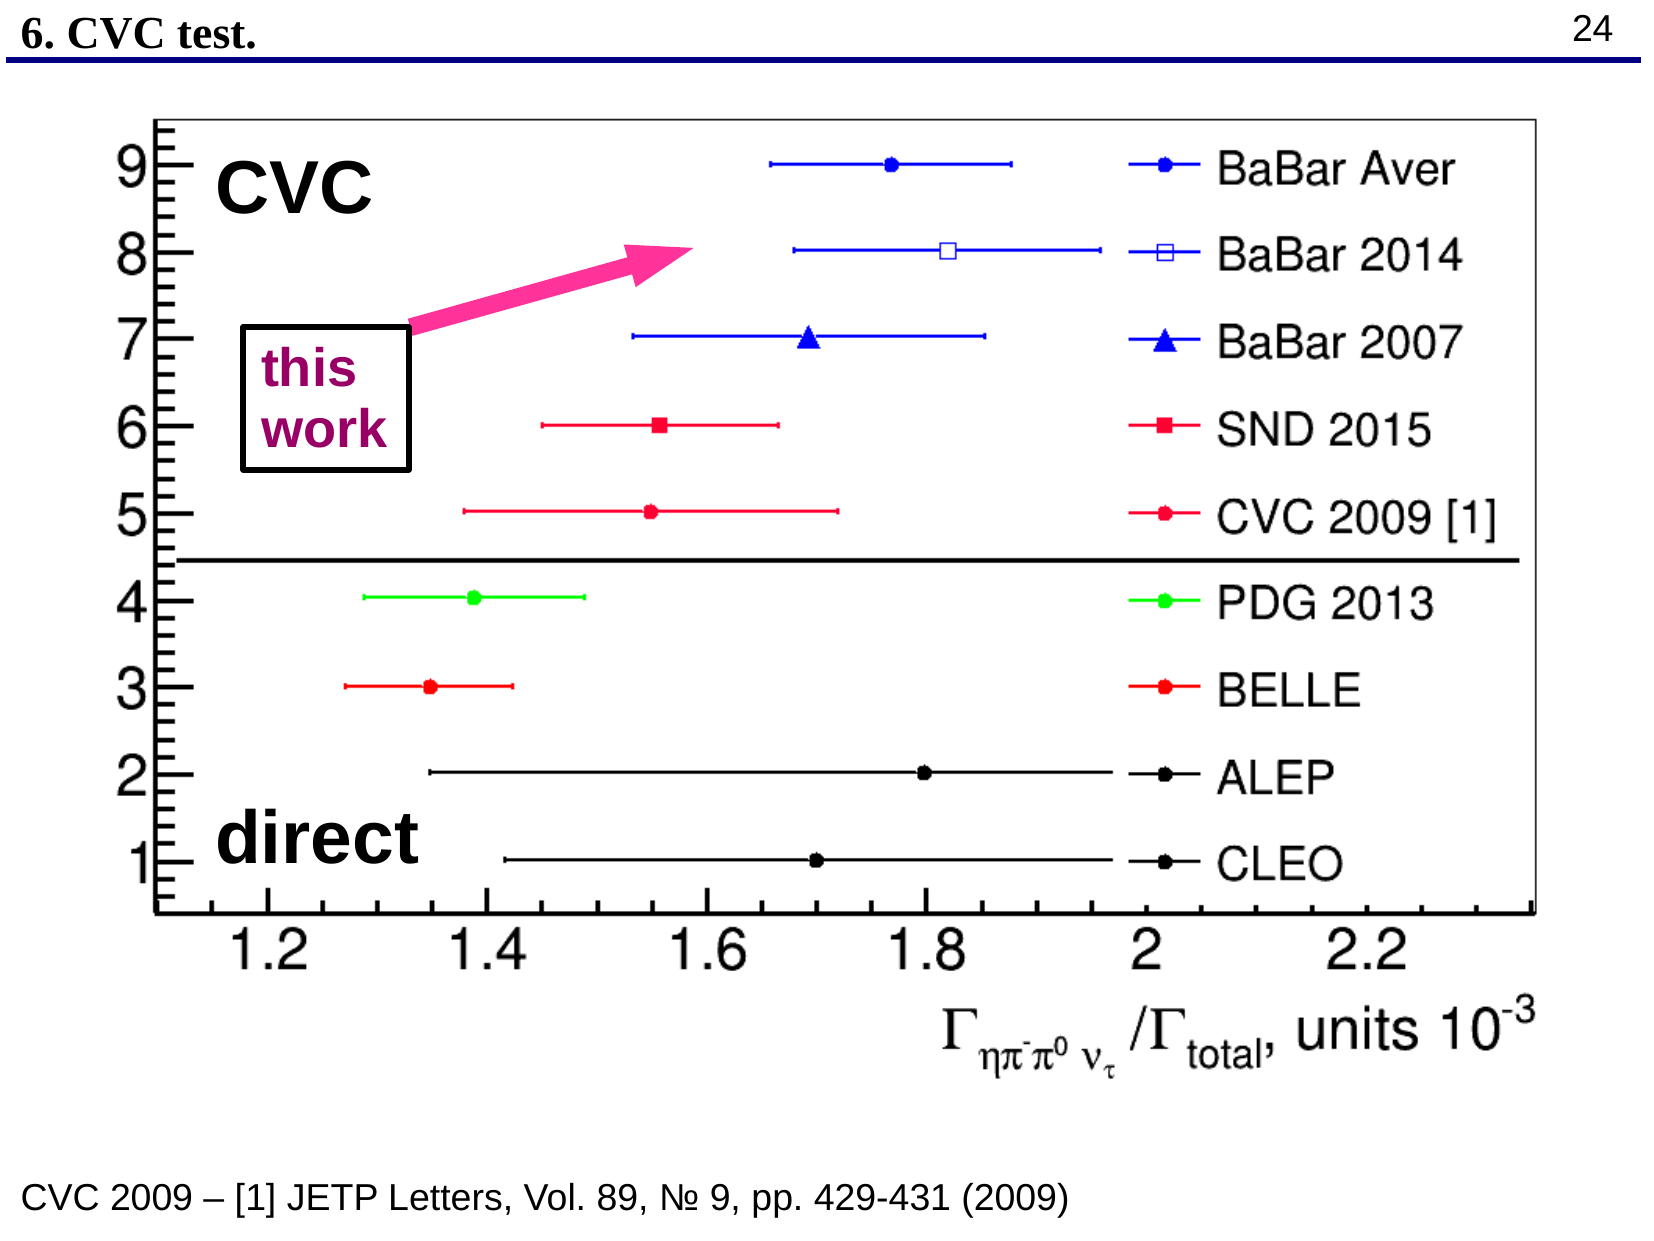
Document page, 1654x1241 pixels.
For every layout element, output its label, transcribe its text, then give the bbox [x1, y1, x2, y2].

picture [108, 102, 1565, 1082]
text_box 6. CVC test. [5, 0, 1546, 57]
text_box direct [200, 788, 469, 887]
text_box CVC [200, 138, 411, 238]
text_box 24 [1557, 0, 1654, 57]
text_box this work [243, 327, 409, 470]
text_box CVC 2009 – [1] JETP Letters, Vol. 89, № 9, pp. 429-431 (2009) [5, 1169, 1266, 1227]
text_box 6. CVC test. [5, 58, 1546, 78]
